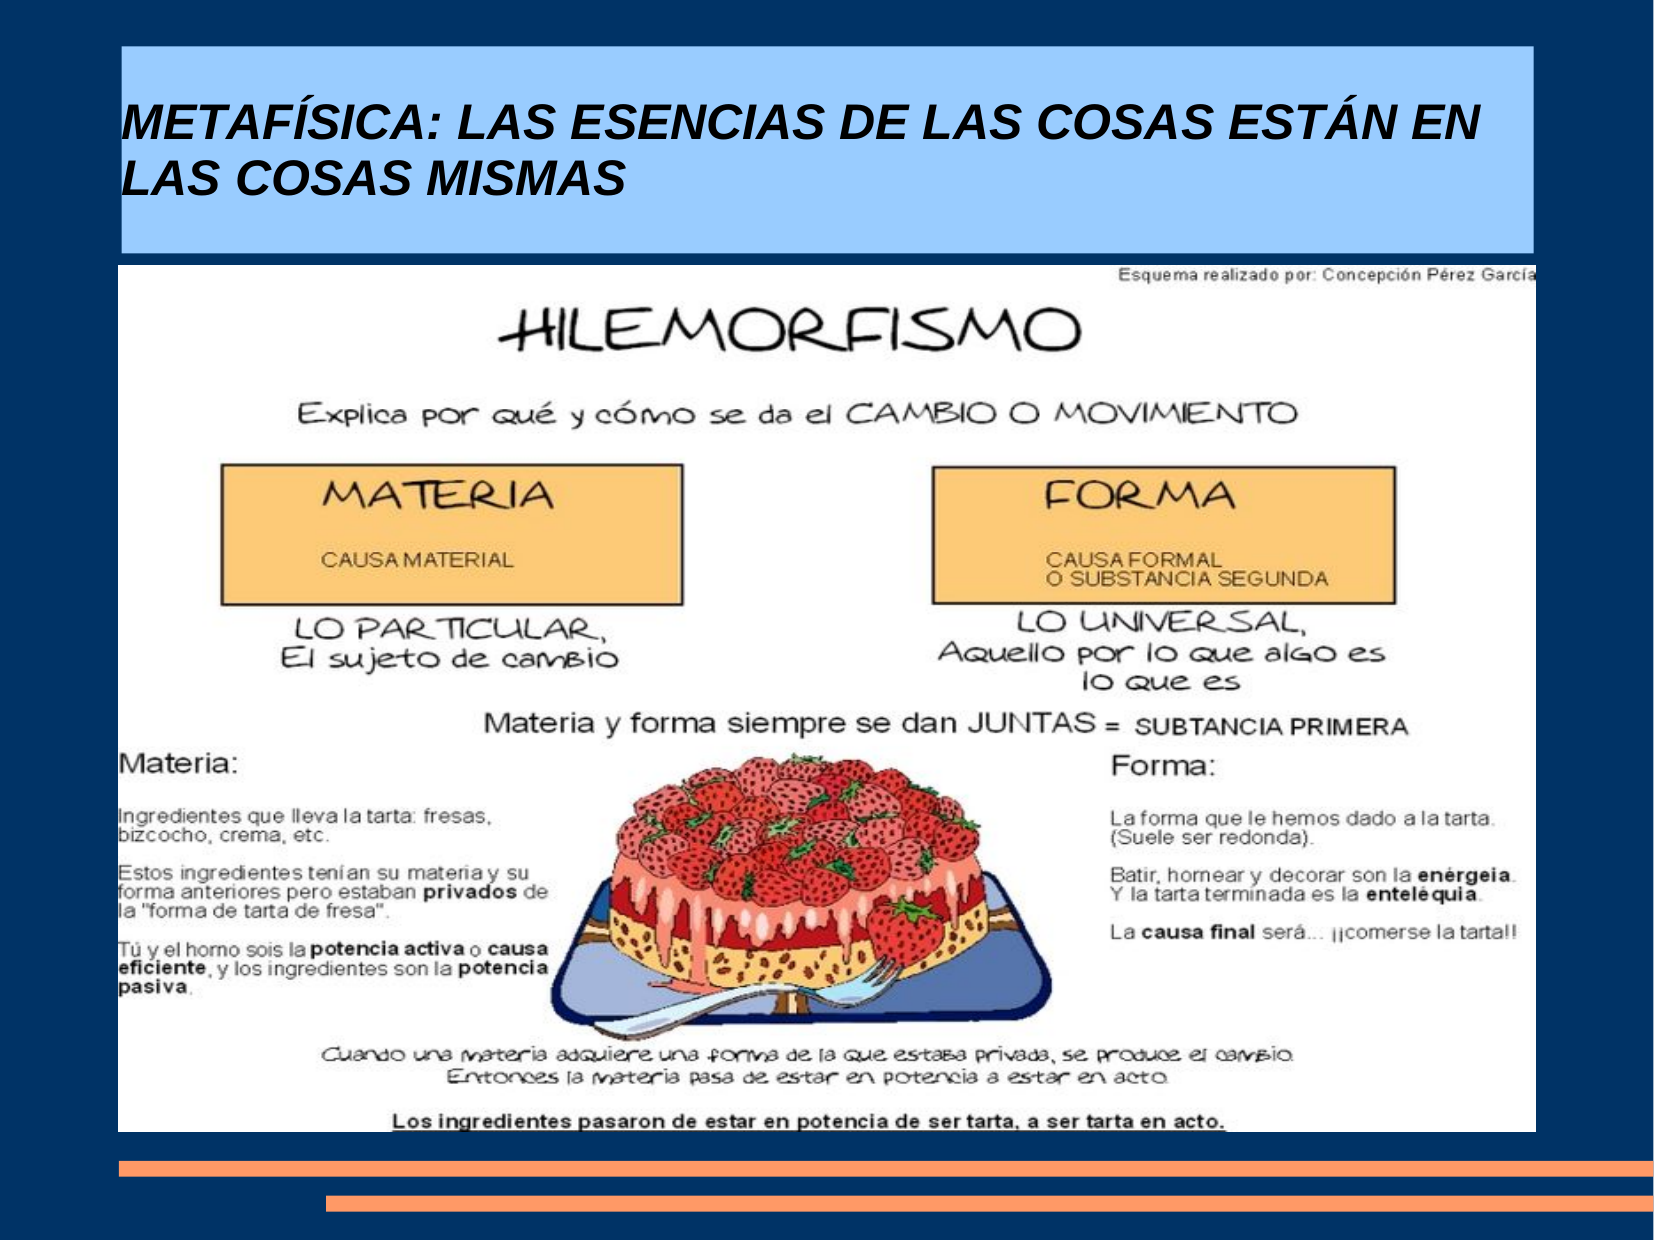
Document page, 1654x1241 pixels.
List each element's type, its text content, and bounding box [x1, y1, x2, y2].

picture [118, 265, 1536, 1132]
title METAFÍSICA: LAS ESENCIAS DE LAS COSAS ESTÁN EN LAS COSAS MISMAS [121, 46, 1534, 254]
